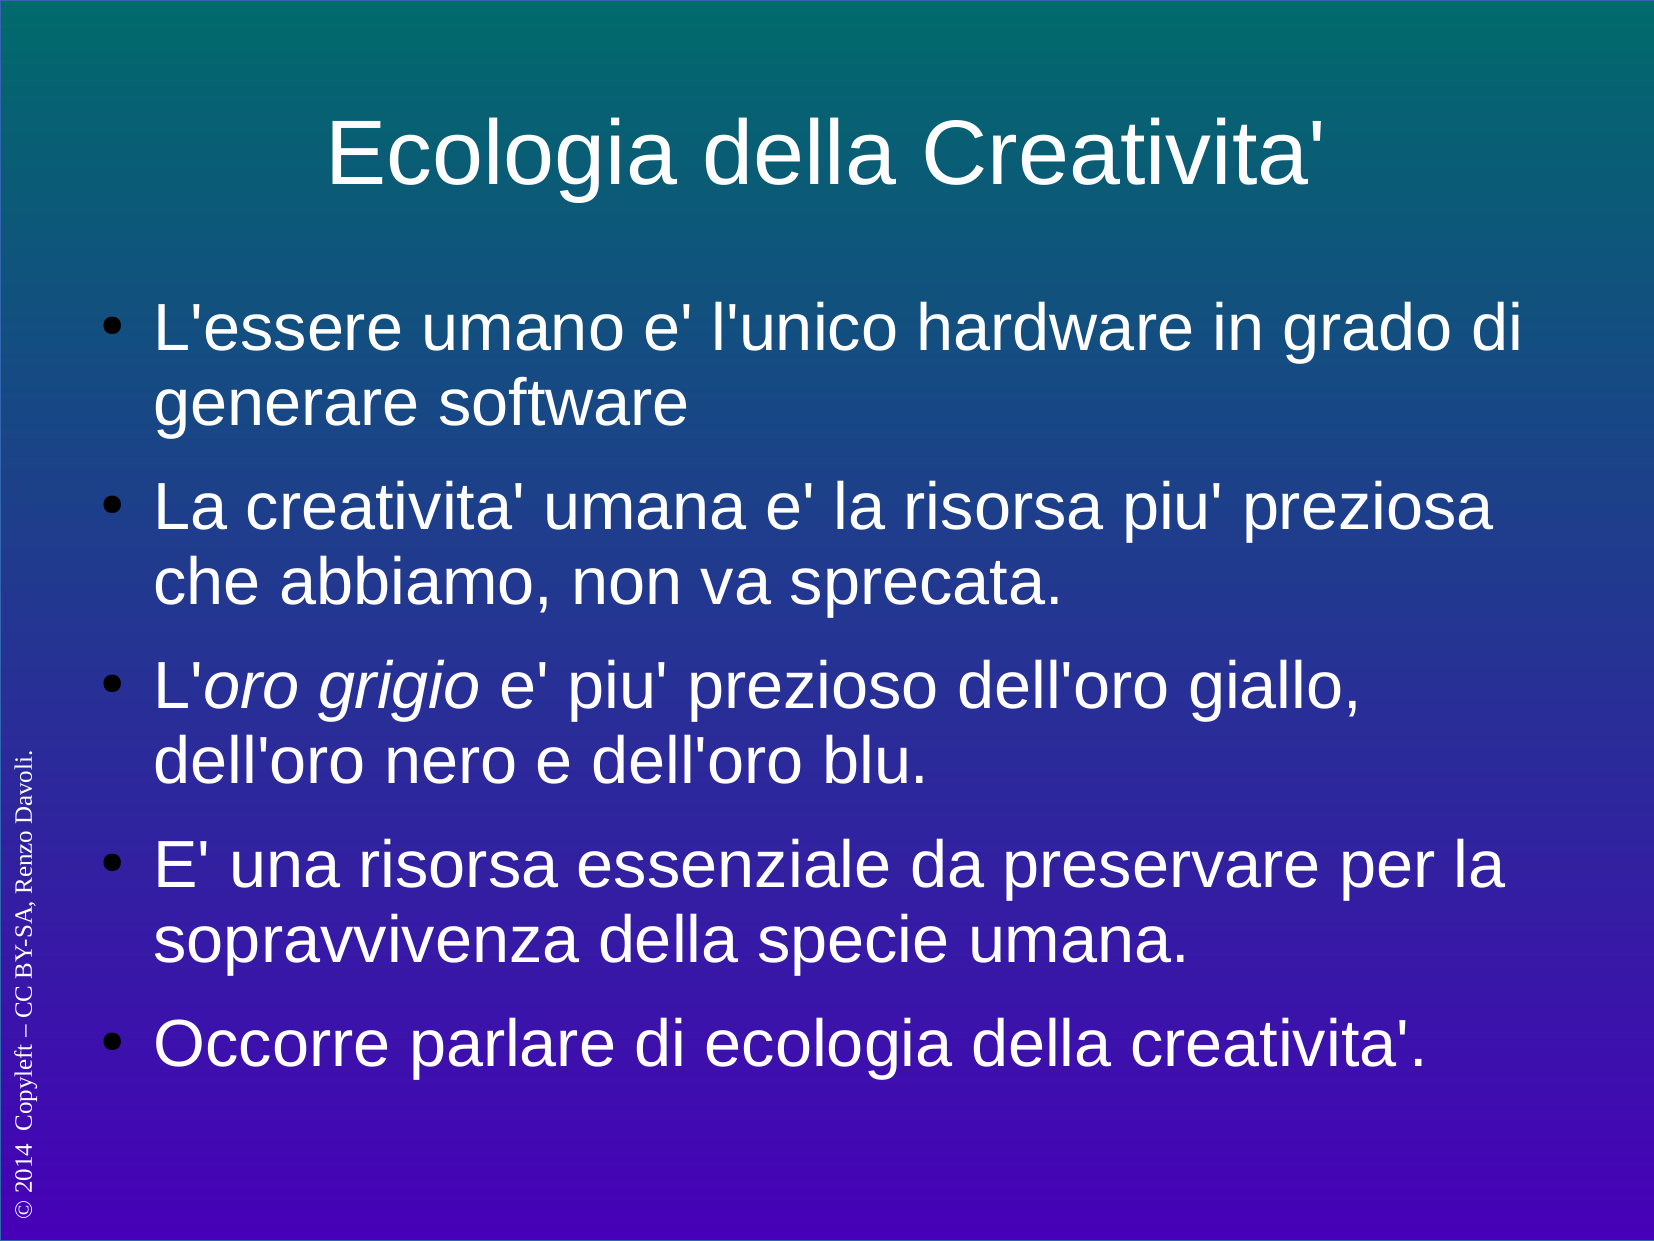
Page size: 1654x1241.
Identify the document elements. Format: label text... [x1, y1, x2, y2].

title Ecologia della Creativita' [82, 49, 1571, 257]
list L'essere umano e' l'unico hardware in grado di generare software La creativita' umana e' la risorsa piu' preziosa che abbiamo, non va sprecata. L'oro grigio e' piu' prezioso dell'oro giallo, dell'oro nero e dell'oro blu. E' una risorsa essenziale da preservare per la sopravvivenza della specie umana. Occorre parlare di ecologia della creativita'. [82, 290, 1538, 1186]
